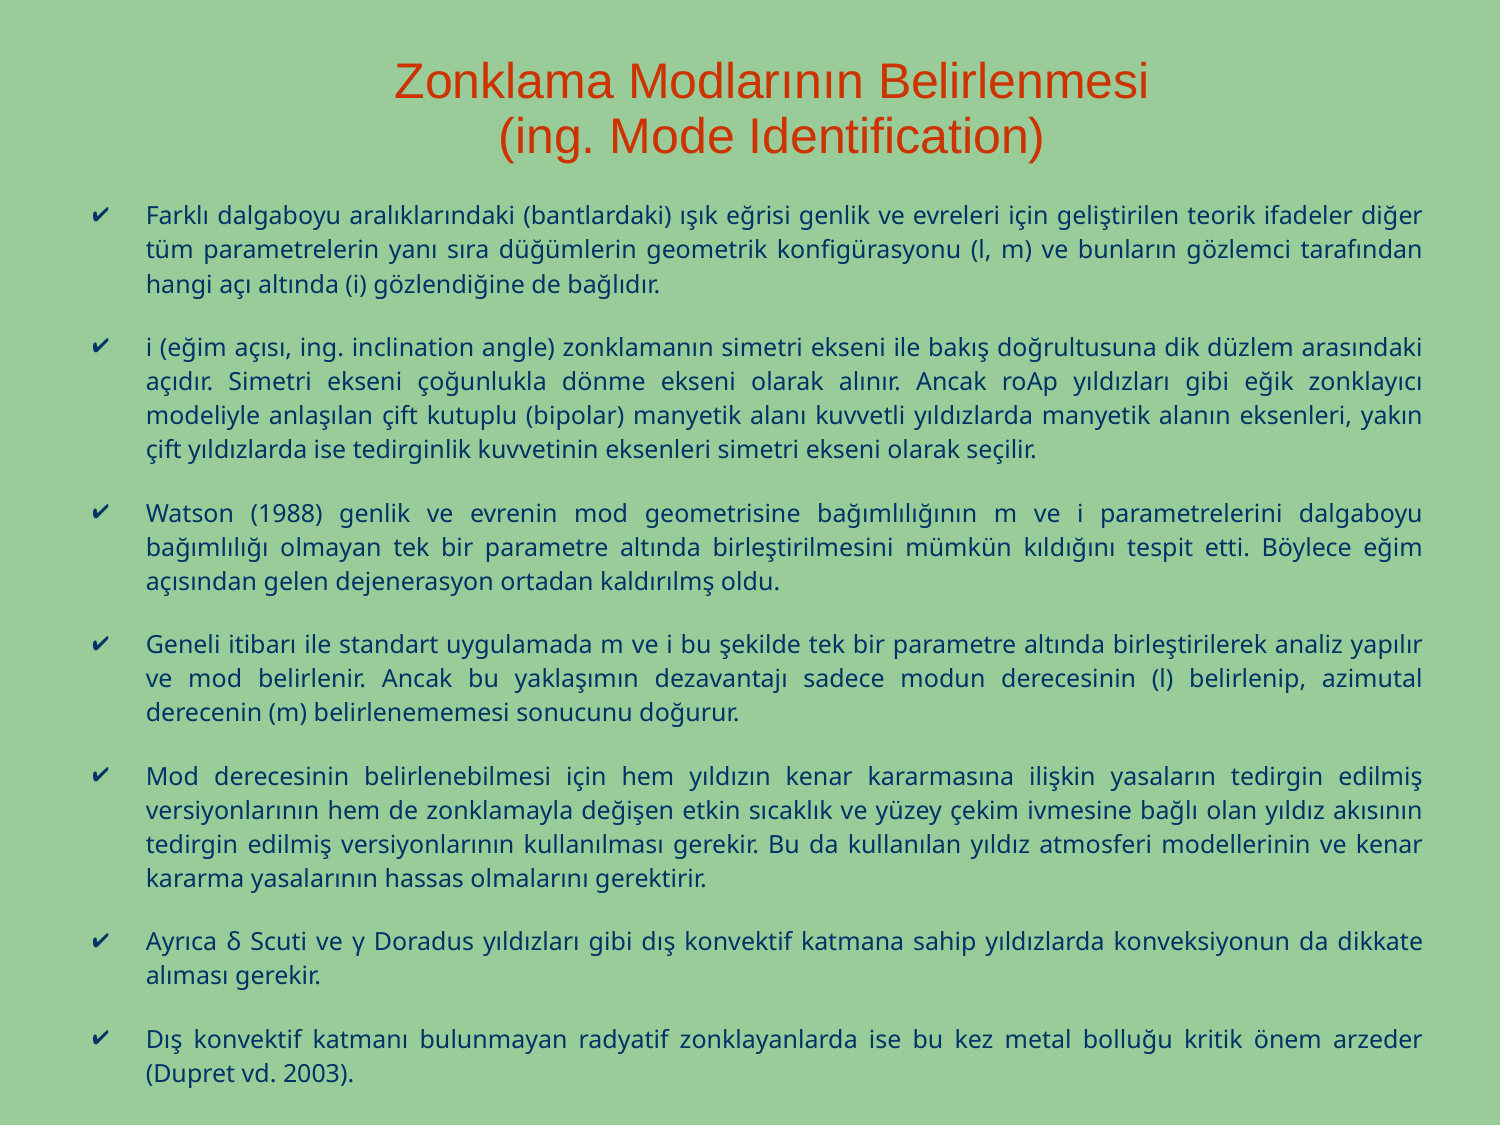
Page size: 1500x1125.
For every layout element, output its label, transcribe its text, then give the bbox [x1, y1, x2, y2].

title Zonklama Modlarının Belirlenmesi (ing. Mode Identification) [135, 22, 1410, 196]
list Farklı dalgaboyu aralıklarındaki (bantlardaki) ışık eğrisi genlik ve evreleri için geliştirilen teorik ifadeler diğer tüm parametrelerin yanı sıra düğümlerin geometrik konfigürasyonu (l, m) ve bunların gözlemci tarafından hangi açı altında (i) gözlendiğine de bağlıdır. i (eğim açısı, ing. inclination angle) zonklamanın simetri ekseni ile bakış doğrultusuna dik düzlem arasındaki açıdır. Simetri ekseni çoğunlukla dönme ekseni olarak alınır. Ancak roAp yıldızları gibi eğik zonklayıcı modeliyle anlaşılan çift kutuplu (bipolar) manyetik alanı kuvvetli yıldızlarda manyetik alanın eksenleri, yakın çift yıldızlarda ise tedirginlik kuvvetinin eksenleri simetri ekseni olarak seçilir. Watson (1988) genlik ve evrenin mod geometrisine bağımlılığının m ve i parametrelerini dalgaboyu bağımlılığı olmayan tek bir parametre altında birleştirilmesini mümkün kıldığını tespit etti. Böylece eğim açısından gelen dejenerasyon ortadan kaldırılmş oldu. Geneli itibarı ile standart uygulamada m ve i bu şekilde tek bir parametre altında birleştirilerek analiz yapılır ve mod belirlenir. Ancak bu yaklaşımın dezavantajı sadece modun derecesinin (l) belirlenip, azimutal derecenin (m) belirlenememesi sonucunu doğurur. Mod derecesinin belirlenebilmesi için hem yıldızın kenar kararmasına ilişkin yasaların tedirgin edilmiş versiyonlarının hem de zonklamayla değişen etkin sıcaklık ve yüzey çekim ivmesine bağlı olan yıldız akısının tedirgin edilmiş versiyonlarının kullanılması gerekir. Bu da kullanılan yıldız atmosferi modellerinin ve kenar kararma yasalarının hassas olmalarını gerektirir. Ayrıca δ Scuti ve γ Doradus yıldızları gibi dış konvektif katmana sahip yıldızlarda konveksiyonun da dikkate alıması gerekir. Dış konvektif katmanı bulunmayan radyatif zonklayanlarda ise bu kez metal bolluğu kritik önem arzeder (Dupret vd. 2003). Çok renkli ışık ölçüm gözlemleriyle mod tayininin ayrıntılı matematiksel açıklaması için bkz. Bölüm 6.1,2, Aerts, Kurtz, Dalsgaard, 2009, Asteroseismology, Springer [75, 198, 1425, 1108]
